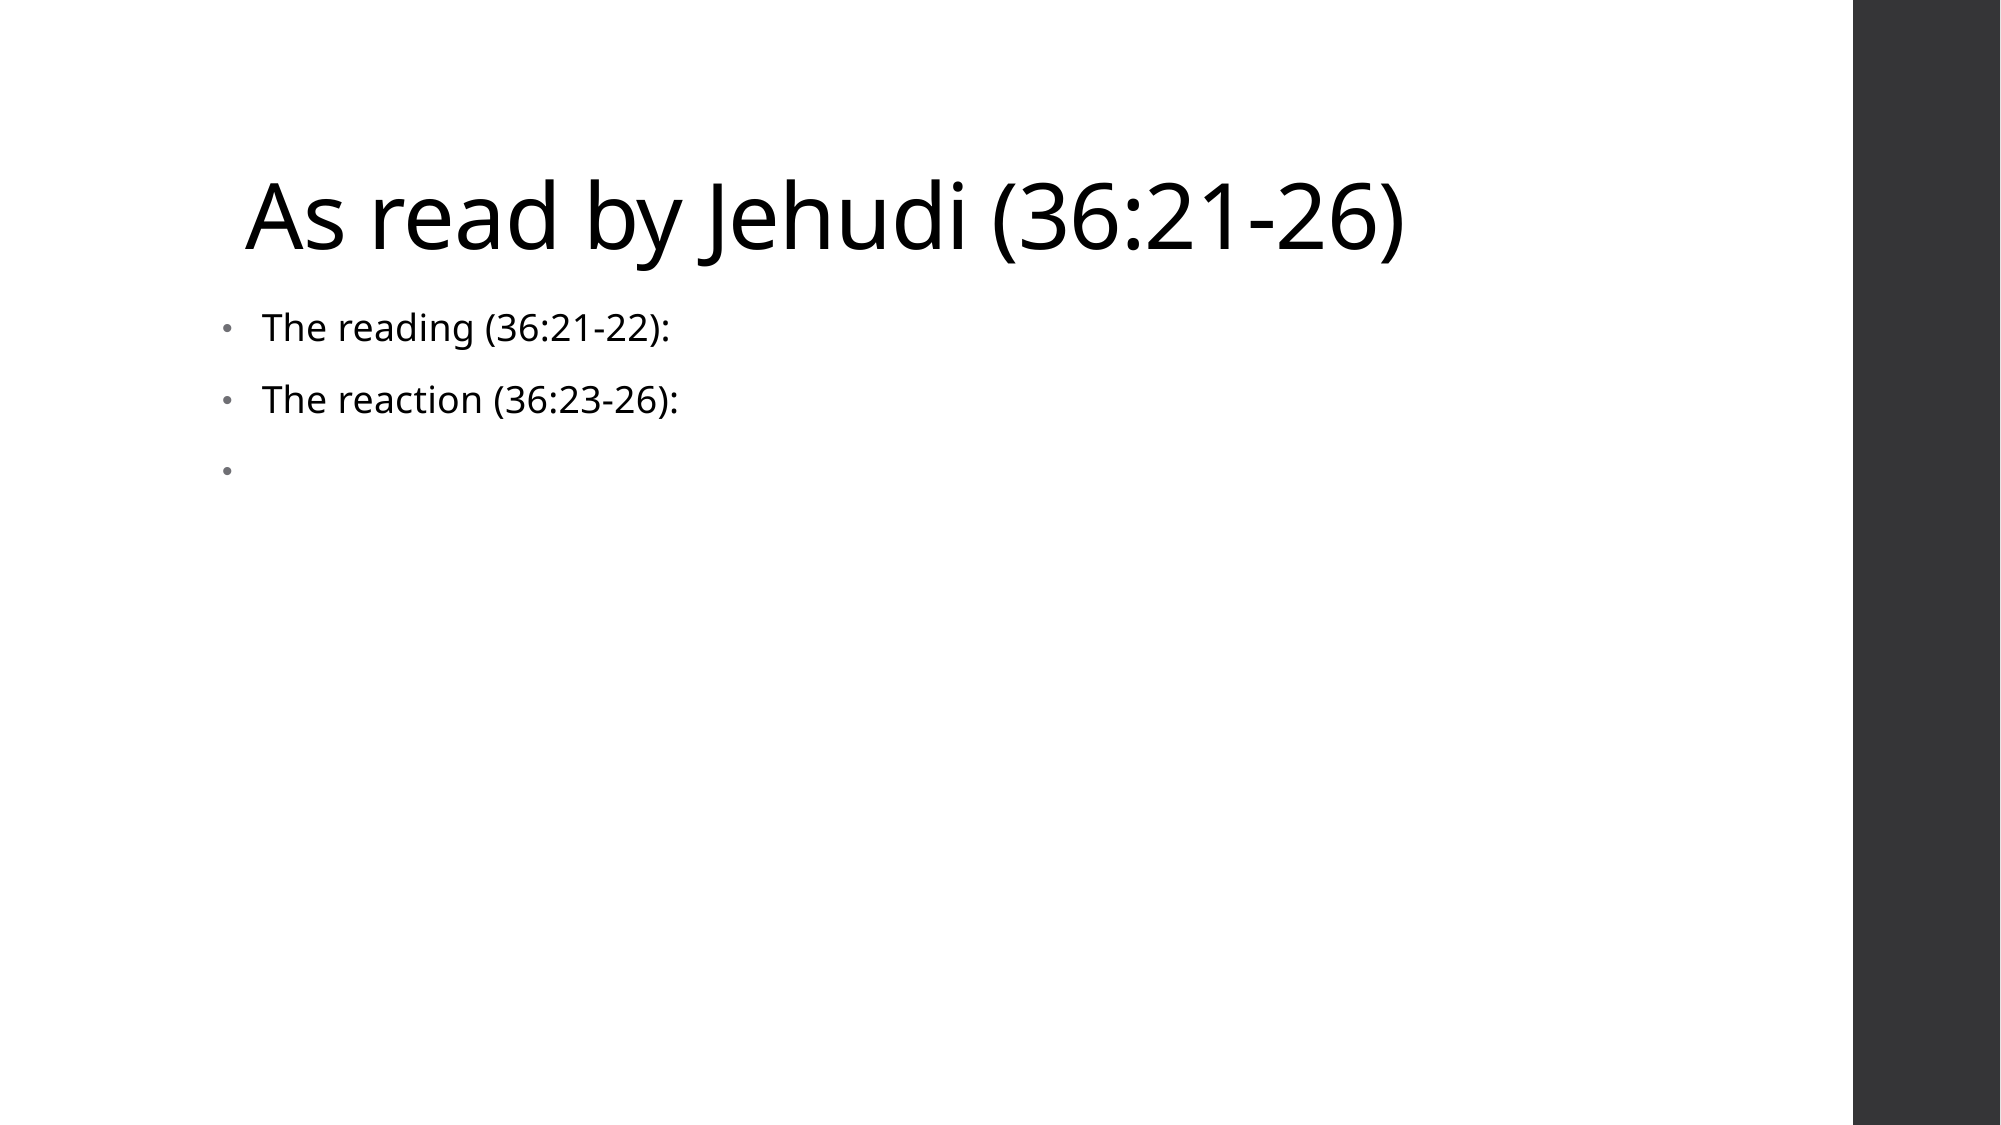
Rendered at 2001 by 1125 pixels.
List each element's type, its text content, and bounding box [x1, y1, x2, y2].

list The reading (36:21-22): The reaction (36:23-26): [206, 299, 1617, 1014]
title As read by Jehudi (36:21-26) [206, 60, 1797, 278]
